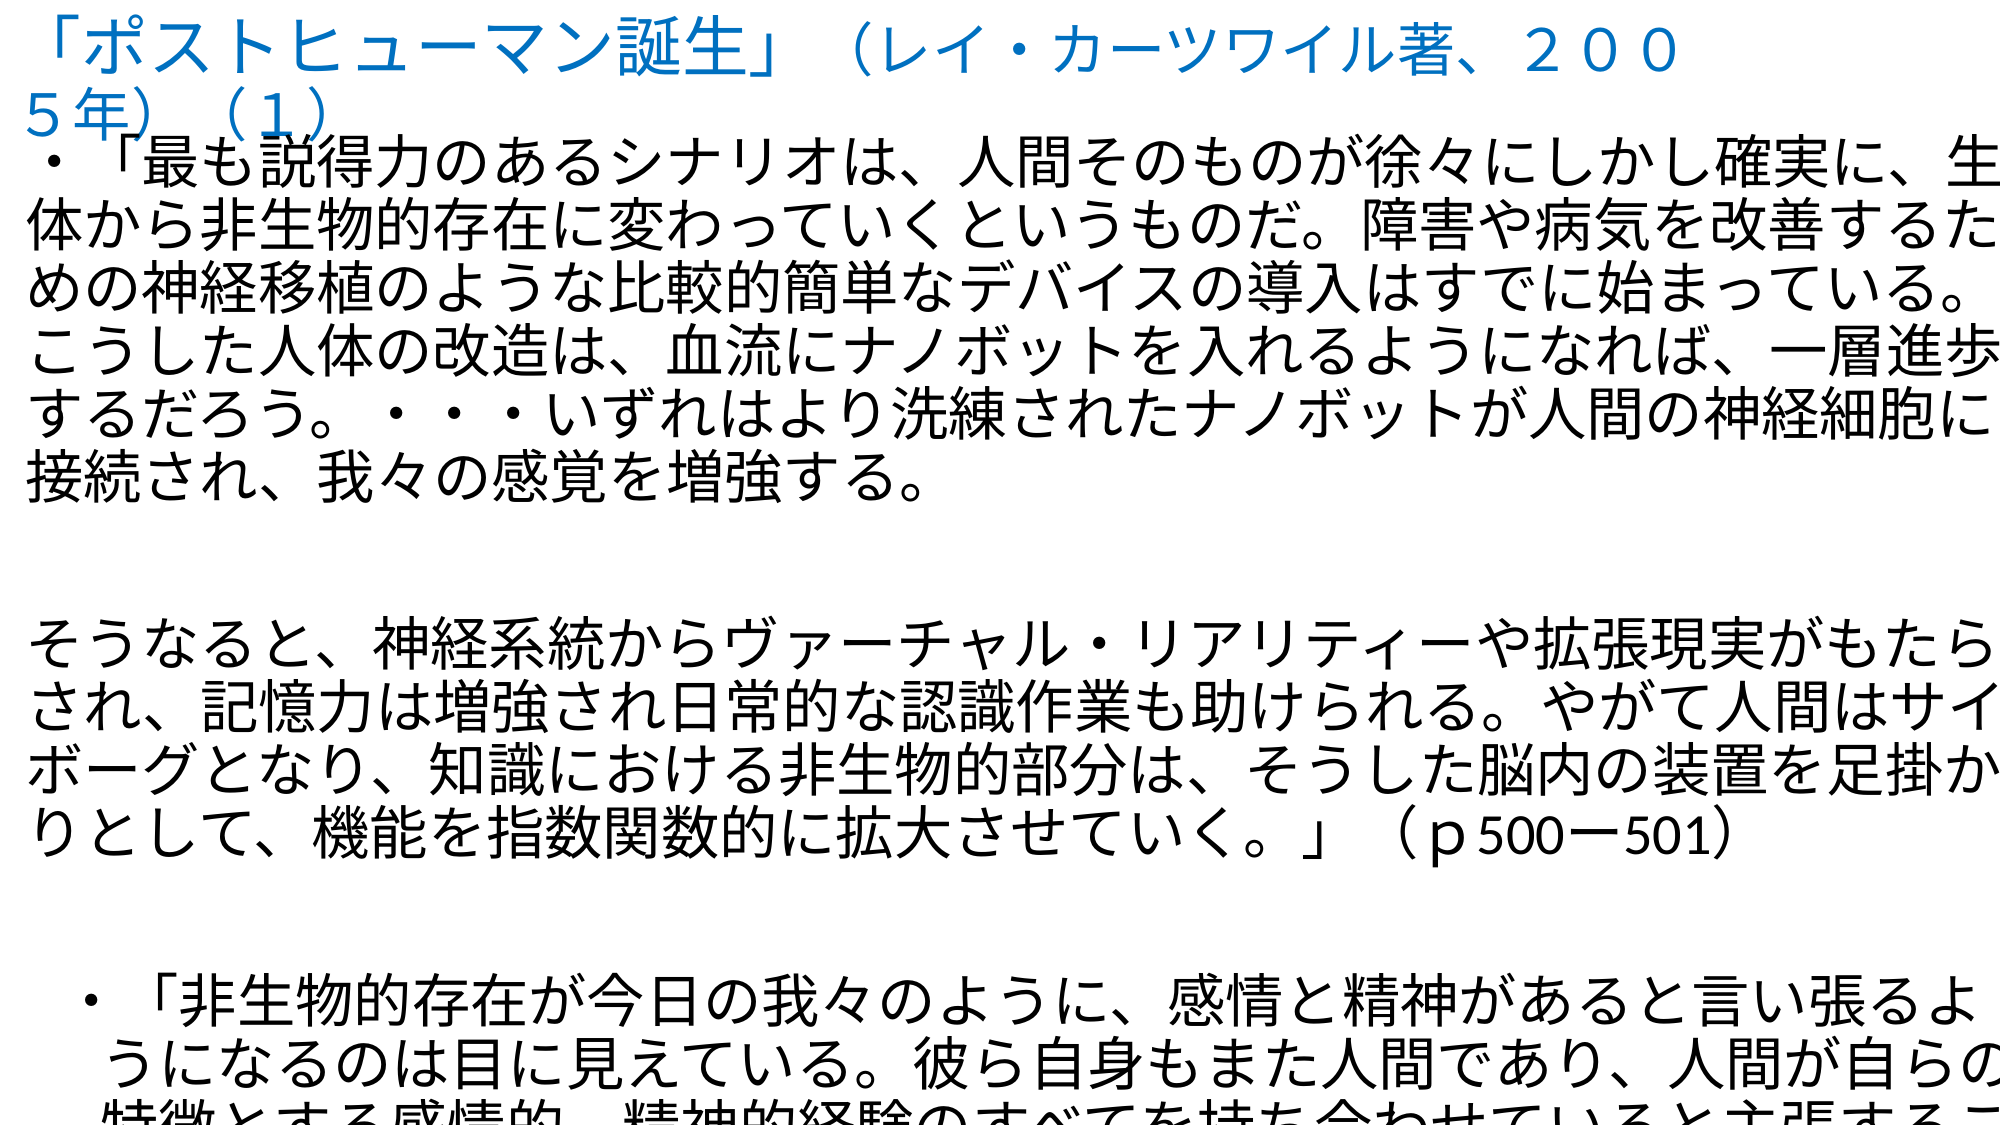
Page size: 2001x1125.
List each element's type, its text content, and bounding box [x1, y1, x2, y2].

list ・「最も説得力のあるシナリオは、人間そのものが徐々にしかし確実に、生体から非生物的存在に変わっていくというものだ。障害や病気を改善するための神経移植のような比較的簡単なデバイスの導入はすでに始まっている。こうした人体の改造は、血流にナノボットを入れるようになれば、一層進歩するだろう。・・・いずれはより洗練されたナノボットが人間の神経細胞に接続され、我々の感覚を増強する。 そうなると、神経系統からヴァーチャル・リアリティーや拡張現実がもたらされ、記憶力は増強され日常的な認識作業も助けられる。やがて人間はサイボーグとなり、知識における非生物的部分は、そうした脳内の装置を足掛かりとして、機能を指数関数的に拡大させていく。」（ｐ500ー501） ・「非生物的存在が今日の我々のように、感情と精神があると言い張るようになるのは目に見えている。彼ら自身もまた人間であり、人間が自らの特徴とする感情的、精神的経験のすべてを持ち合わせていると主張することだろう。」（ｐ501） [10, 125, 2000, 1125]
title 「ポストヒューマン誕生」（レイ・カーツワイル著、２００５年）（１） [0, 6, 1738, 115]
